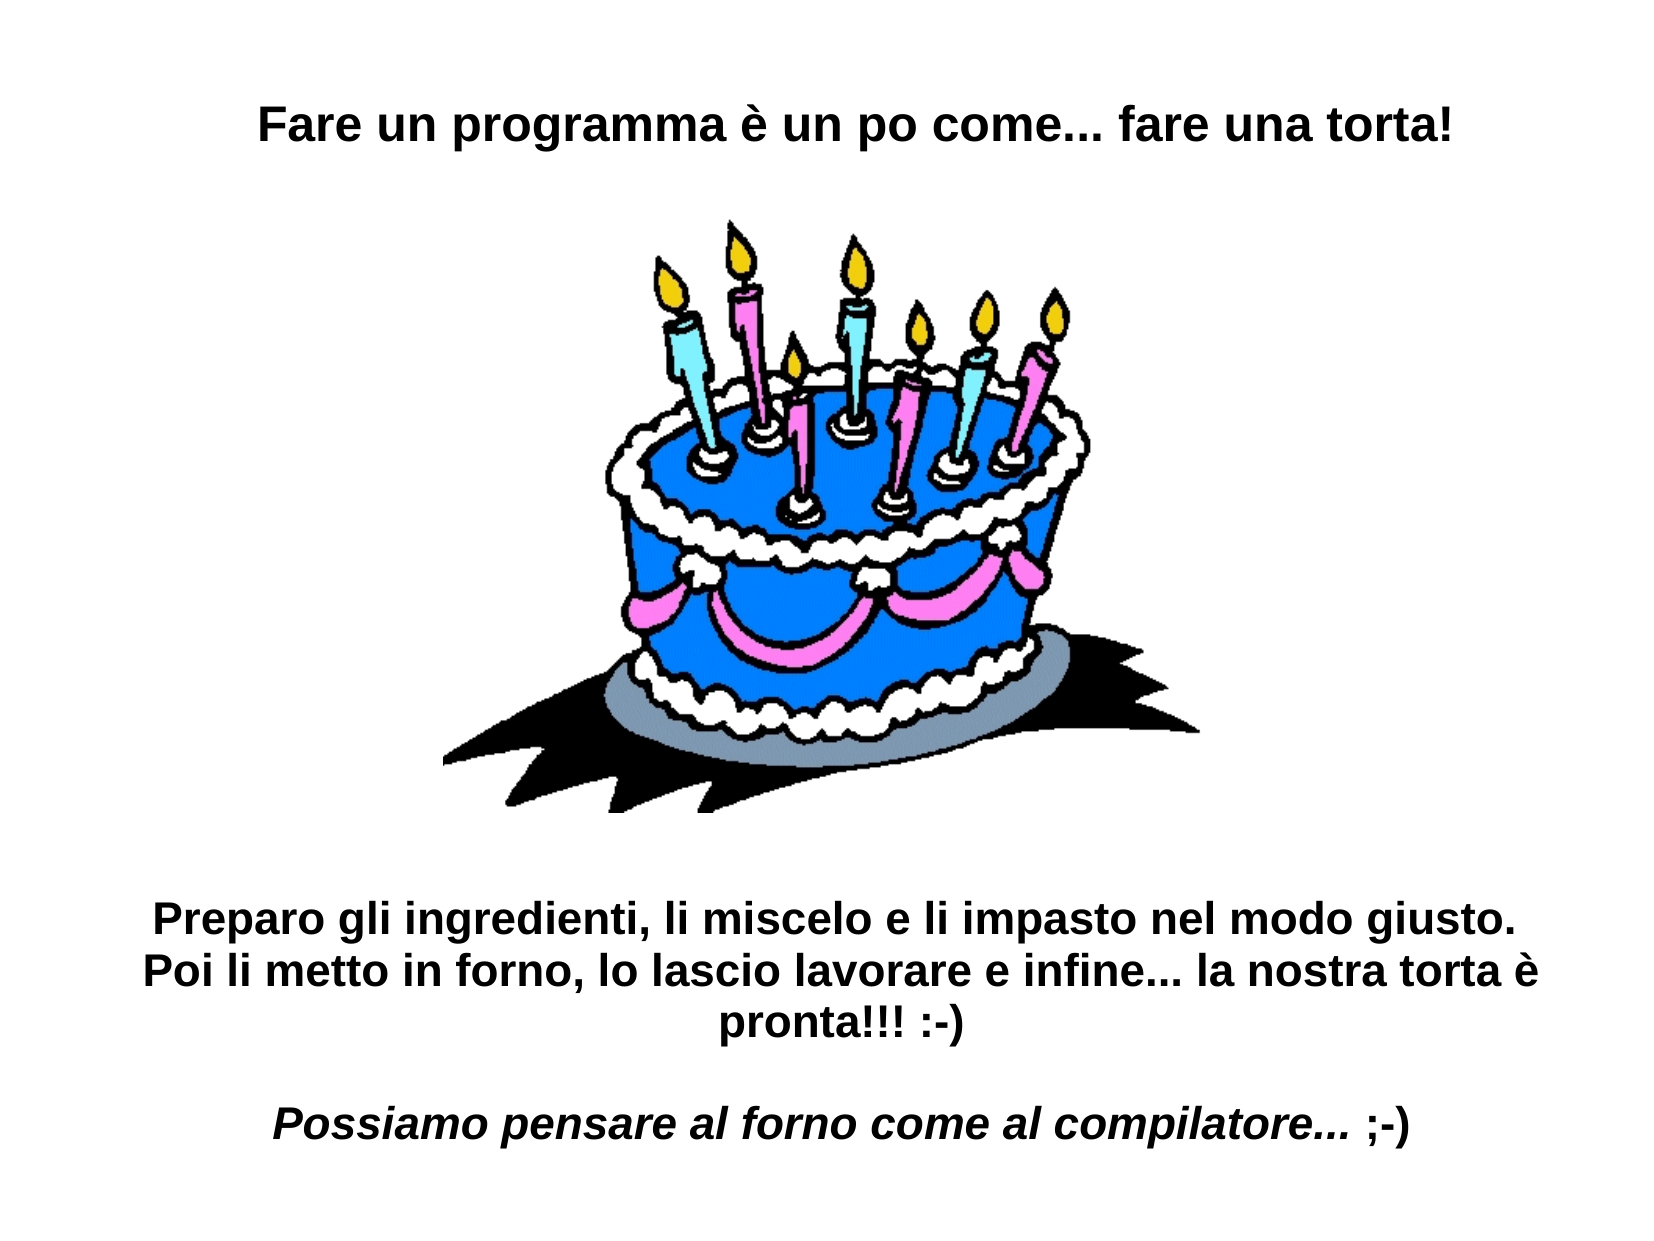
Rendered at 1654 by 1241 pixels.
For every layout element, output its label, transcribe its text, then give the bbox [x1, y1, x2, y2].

text_box Fare un programma è un po come... fare una torta! [118, 88, 1595, 160]
text_box Preparo gli ingredienti, li miscelo e li impasto nel modo giusto. Poi li metto in forno, lo lascio lavorare e infine... la nostra torta è pronta!!! :-) Possiamo pensare al forno come al compilatore... ;-) [59, 885, 1625, 1157]
picture [443, 206, 1211, 813]
